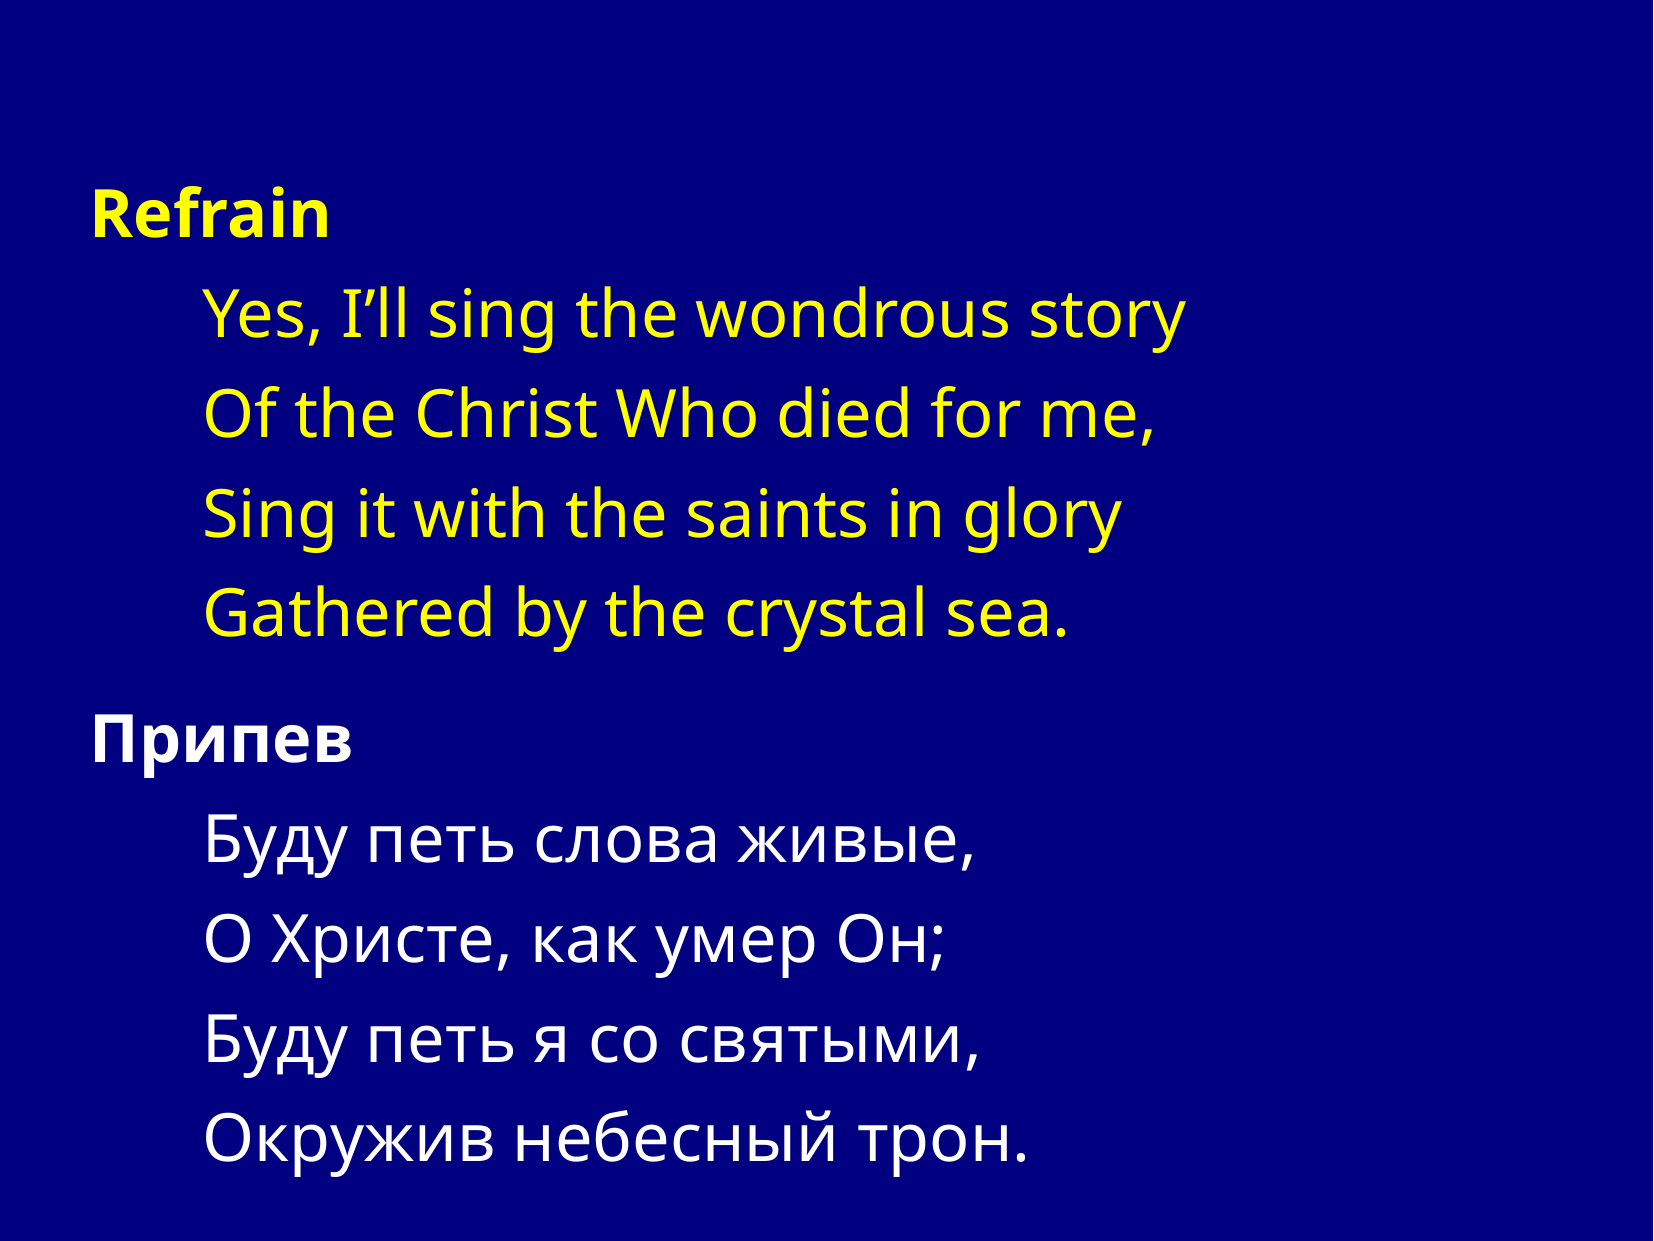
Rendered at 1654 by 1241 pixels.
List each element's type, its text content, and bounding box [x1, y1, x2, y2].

text_box Refrain Yes, I’ll sing the wondrous story Of the Christ Who died for me, Sing it with the saints in glory Gathered by the crystal sea. [75, 150, 1576, 638]
text_box Припев Буду петь слова живые, О Христе, как умер Он; Буду петь я со святыми, Окружив небесный трон. [75, 675, 1576, 1163]
